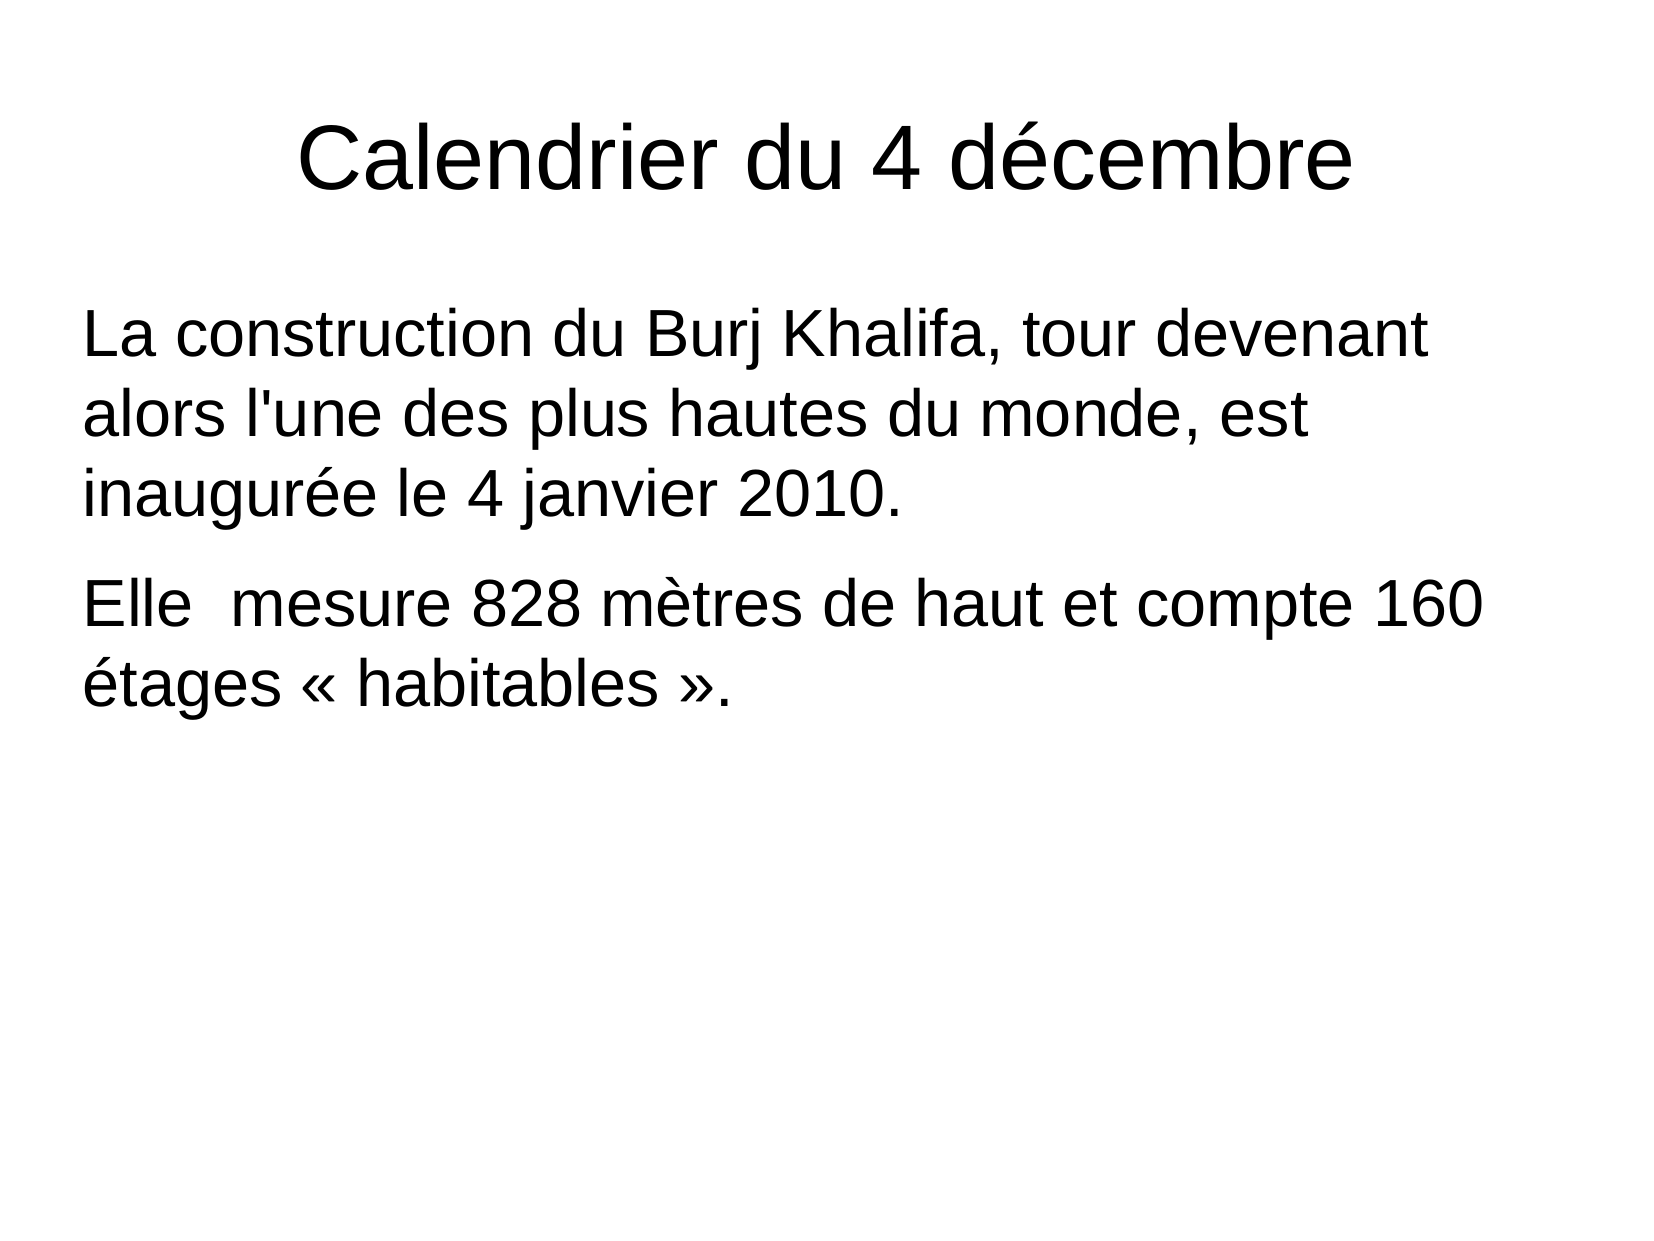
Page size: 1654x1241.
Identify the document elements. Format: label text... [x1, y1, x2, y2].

title Calendrier du 4 décembre [82, 49, 1571, 257]
list La construction du Burj Khalifa, tour devenant alors l'une des plus hautes du monde, est inaugurée le 4 janvier 2010. Elle mesure 828 mètres de haut et compte 160 étages « habitables ». [82, 290, 1571, 1109]
